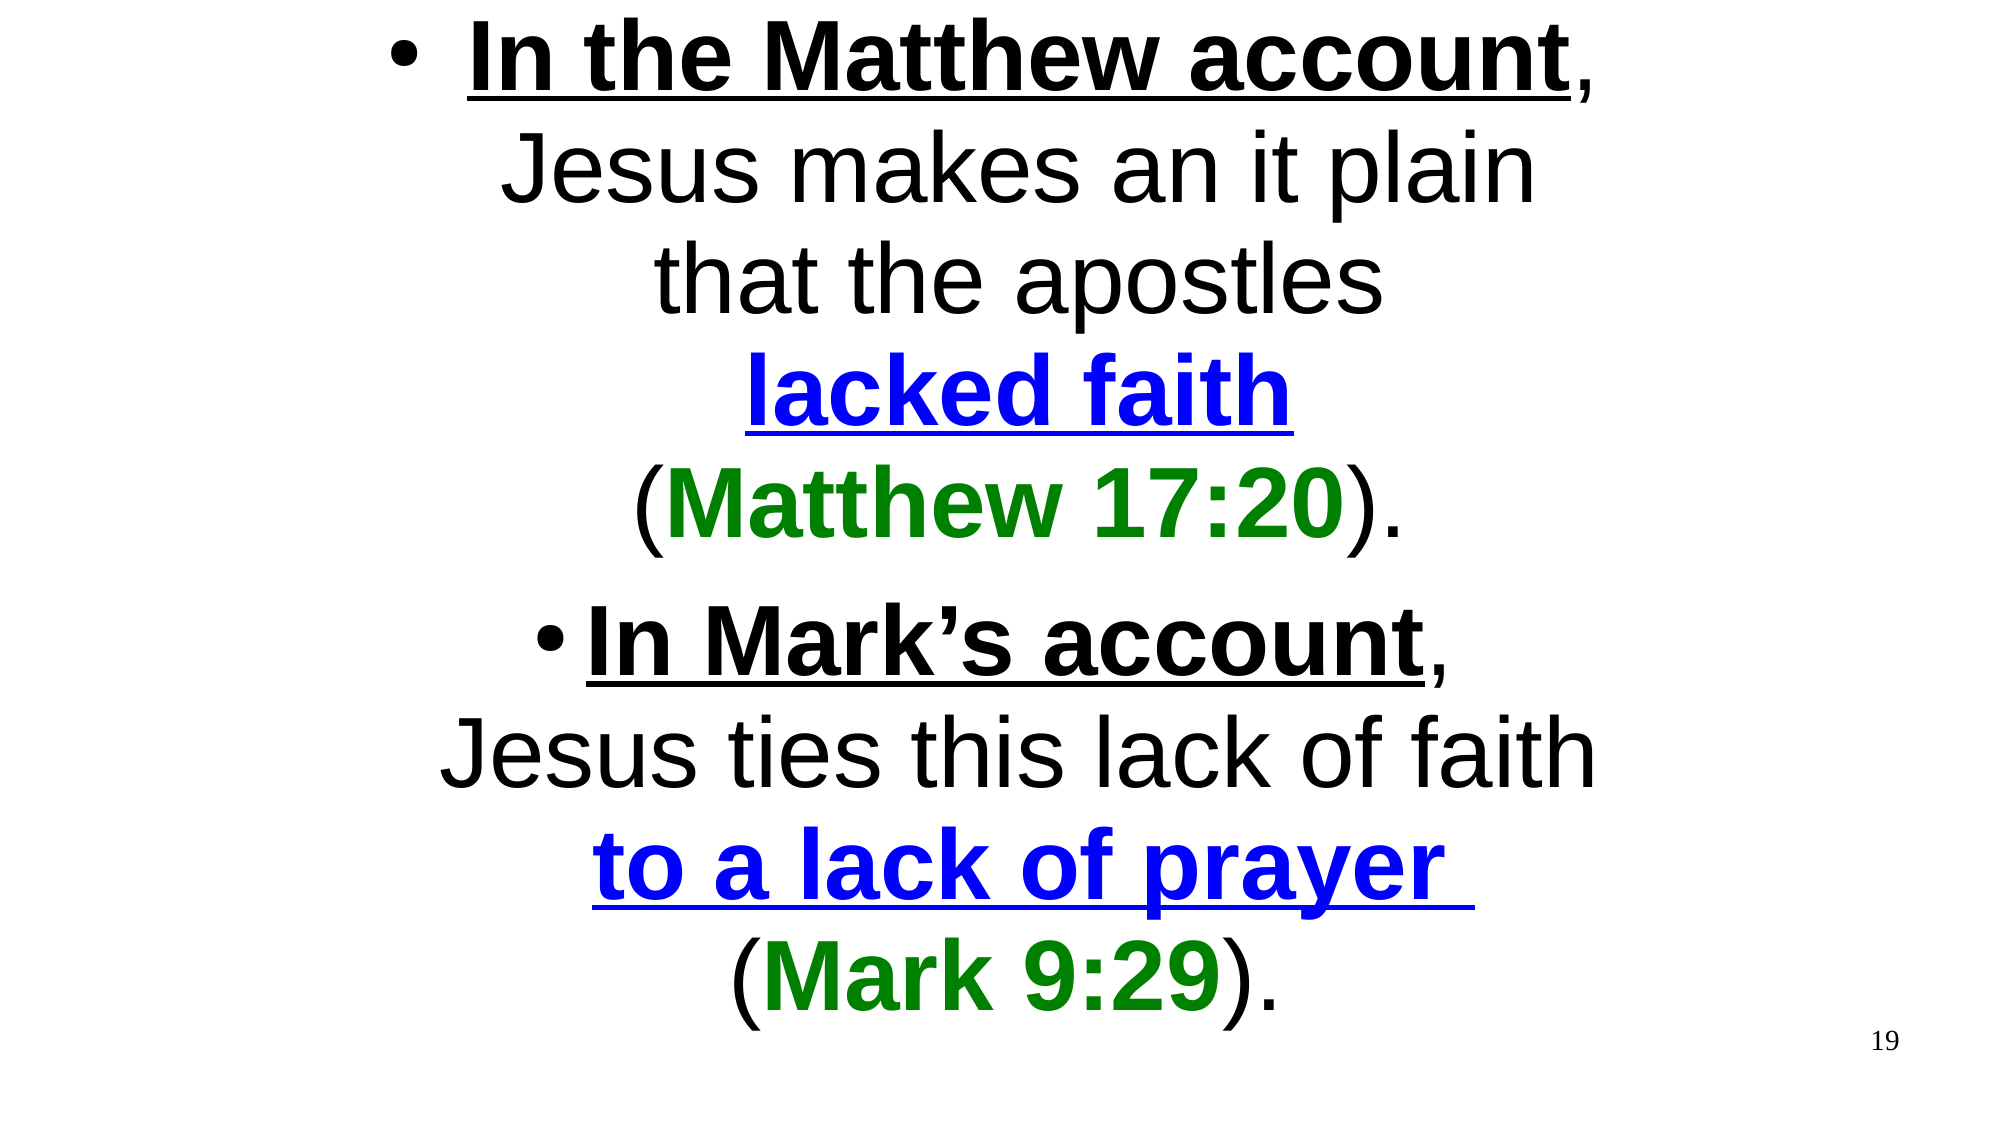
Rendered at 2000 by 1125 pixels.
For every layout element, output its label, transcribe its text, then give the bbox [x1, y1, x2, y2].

list In the Matthew account, Jesus makes an it plain that the apostles lacked faith (Matthew 17:20). In Mark’s account, Jesus ties this lack of faith to a lack of prayer (Mark 9:29). [0, 0, 1996, 1123]
